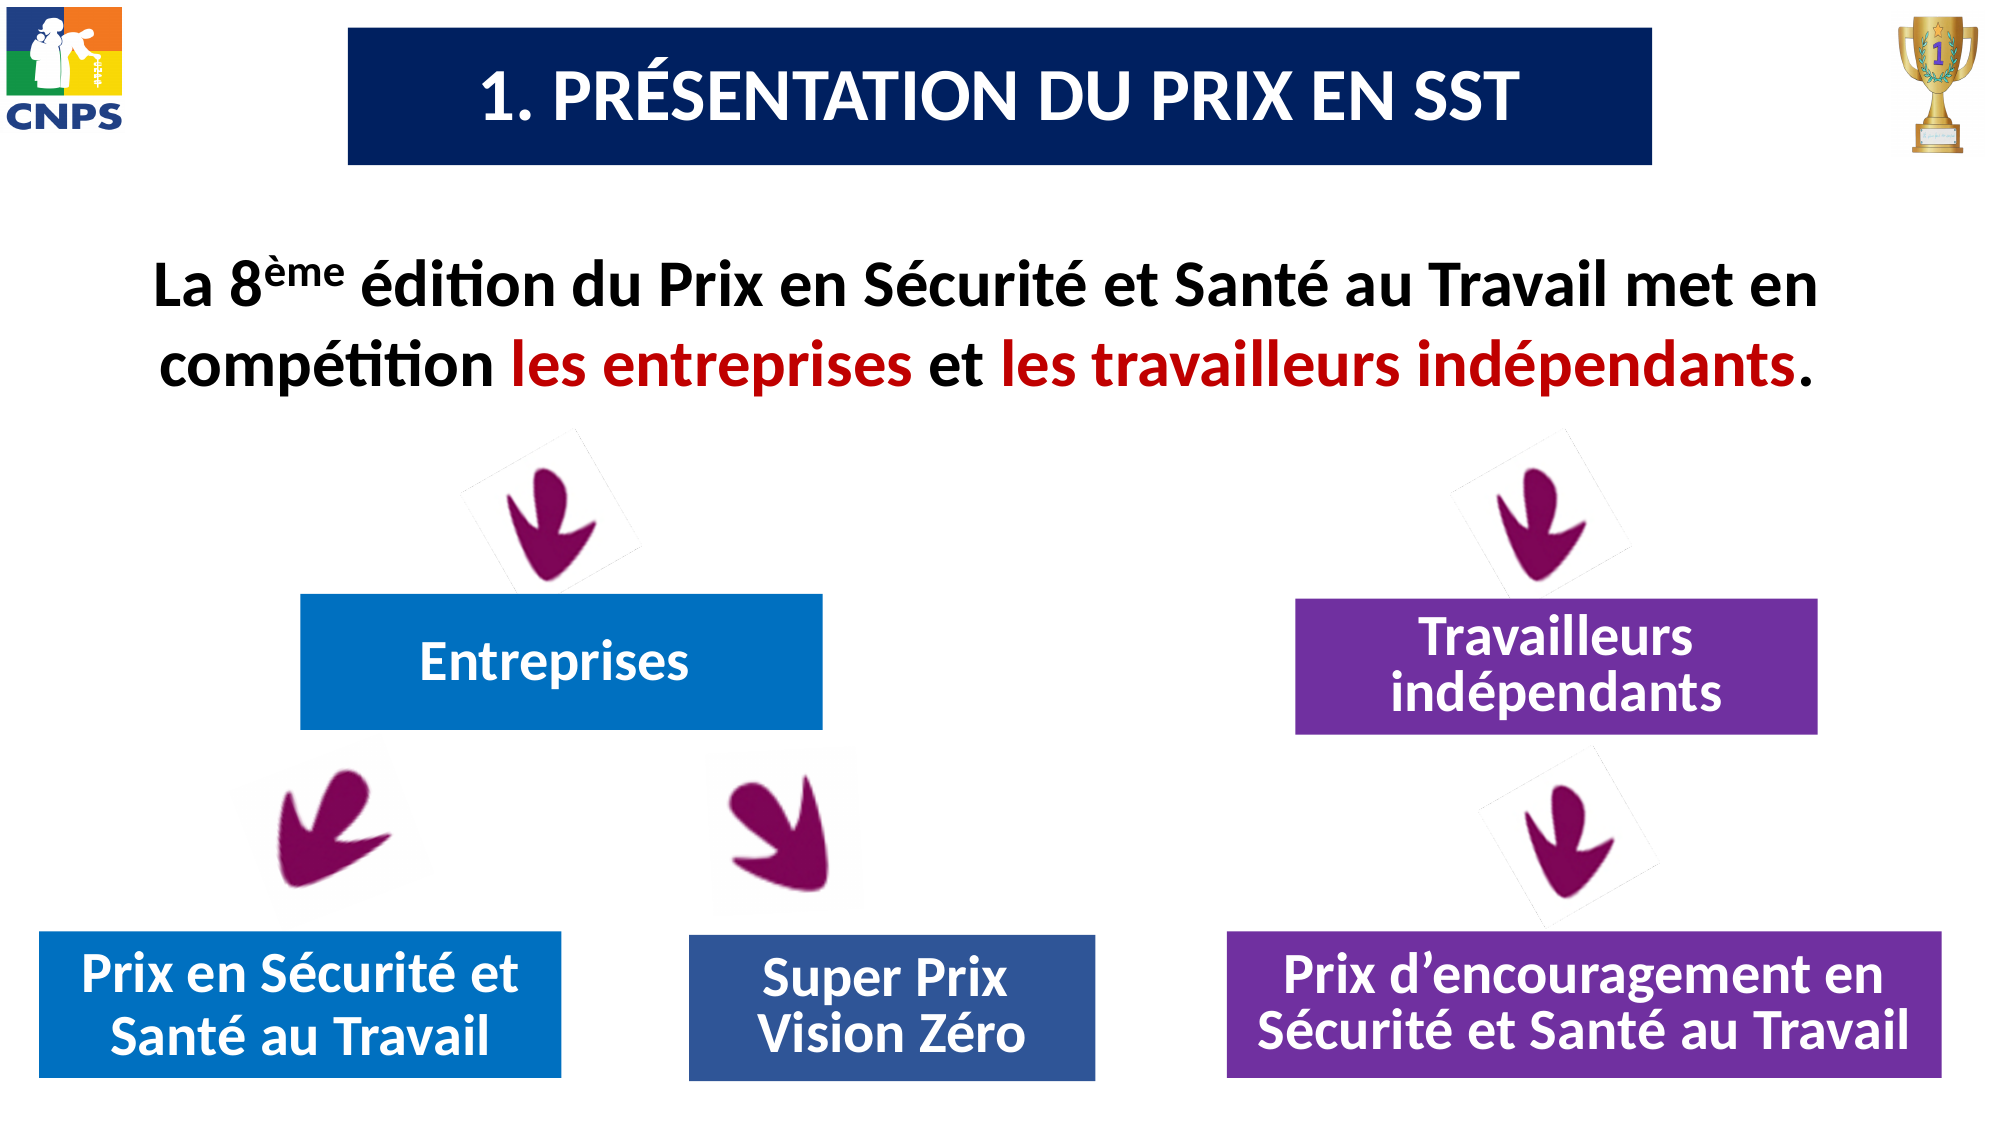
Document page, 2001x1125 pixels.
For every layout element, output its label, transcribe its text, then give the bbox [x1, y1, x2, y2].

text_box Prix en Sécurité et Santé au Travail [39, 931, 562, 1078]
picture [0, 3, 125, 133]
text_box Prix d’encouragement en Sécurité et Santé au Travail [1226, 931, 1942, 1078]
picture [1891, 10, 1985, 157]
picture [1477, 744, 1661, 929]
list 1. PRÉSENTATION DU PRIX EN SST [347, 27, 1653, 166]
picture [1449, 427, 1633, 598]
text_box Entreprises [300, 593, 823, 730]
picture [705, 746, 864, 916]
text_box La 8ème édition du Prix en Sécurité et Santé au Travail met en compétition les entreprises et les travailleurs indépendants. [72, 232, 1902, 410]
text_box Travailleurs indépendants [1295, 598, 1818, 735]
picture [459, 427, 643, 593]
text_box Super Prix Vision Zéro [689, 934, 1096, 1082]
picture [229, 733, 434, 931]
